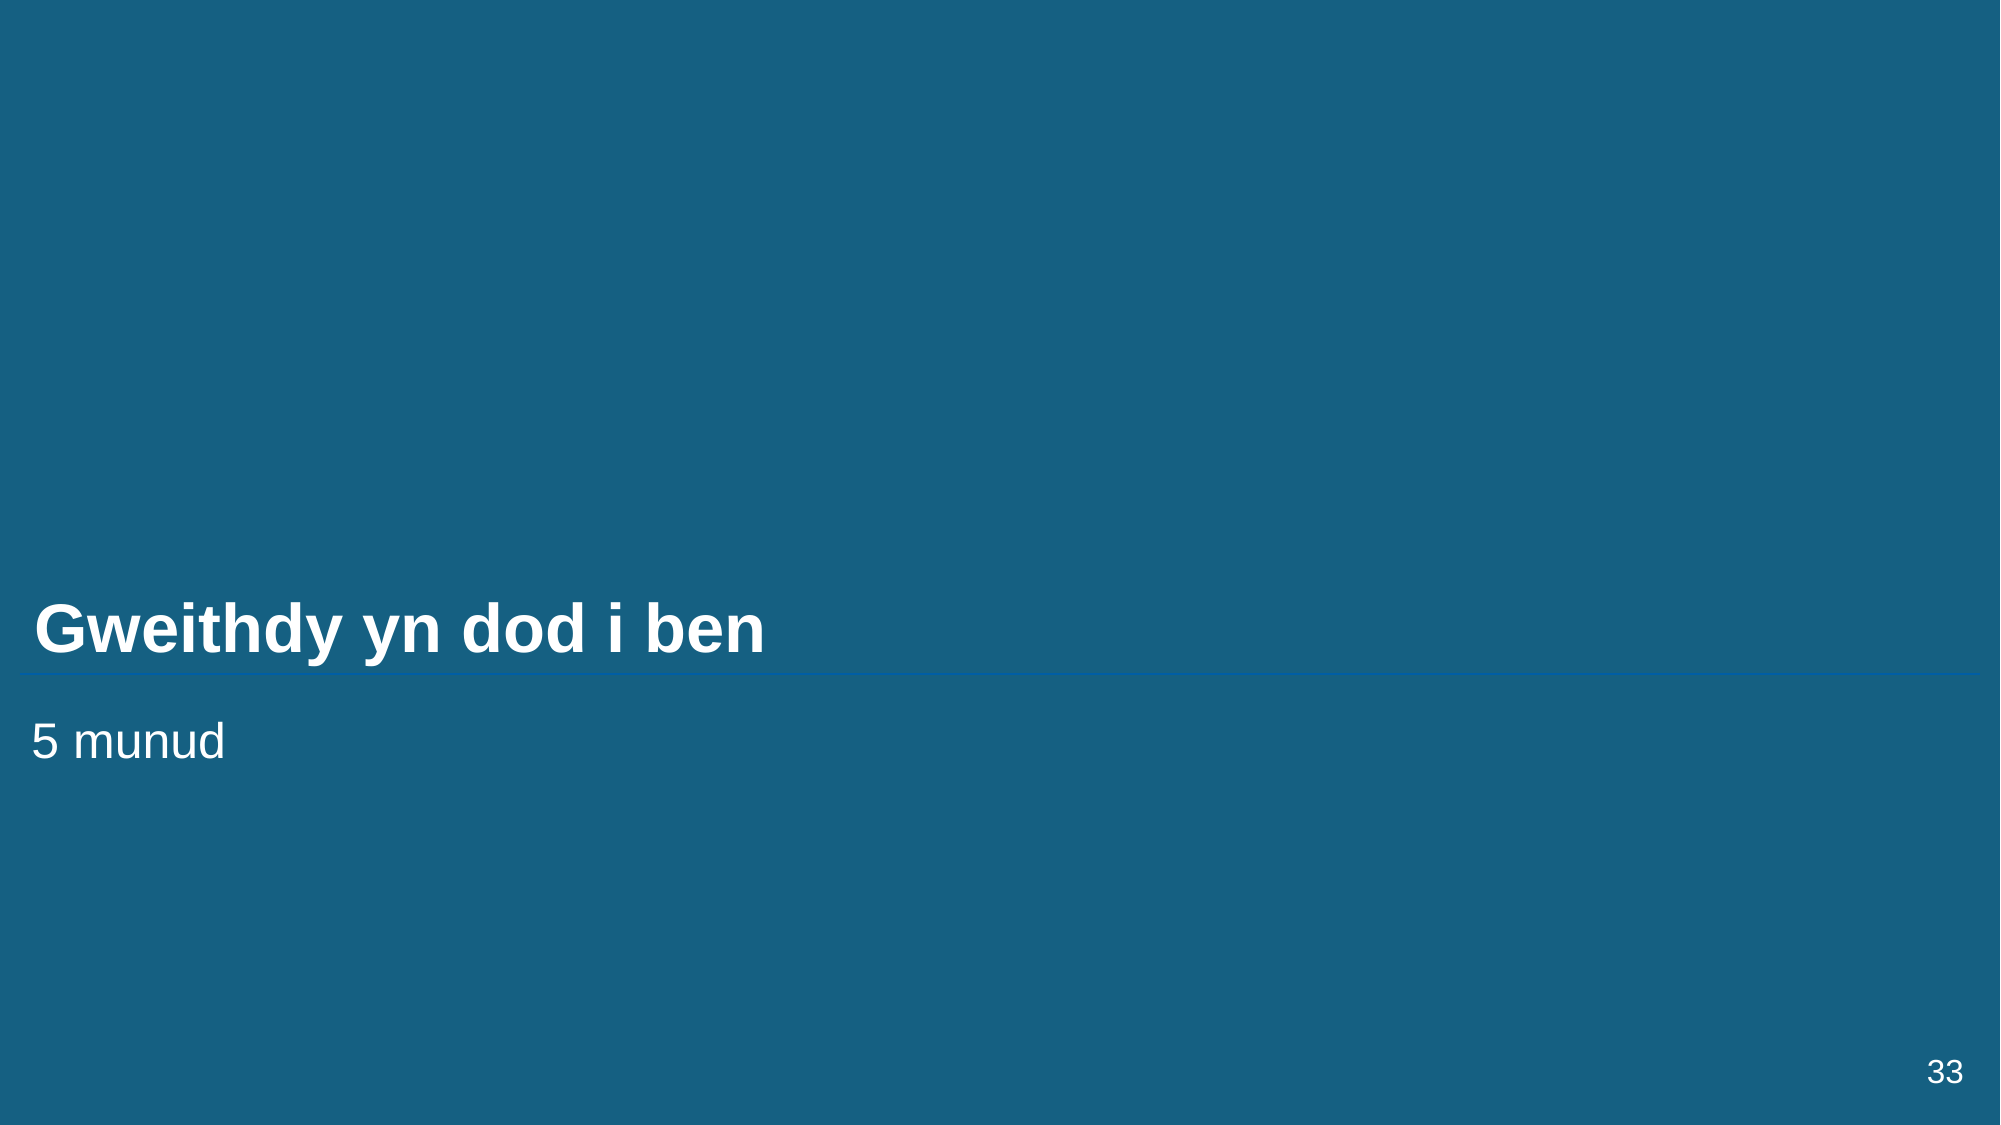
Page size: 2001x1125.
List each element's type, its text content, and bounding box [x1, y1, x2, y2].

title Gweithdy yn dod i ben [19, 208, 1429, 675]
text_box 33 [1911, 1042, 1983, 1103]
text_box 5 munud [20, 694, 1313, 1073]
